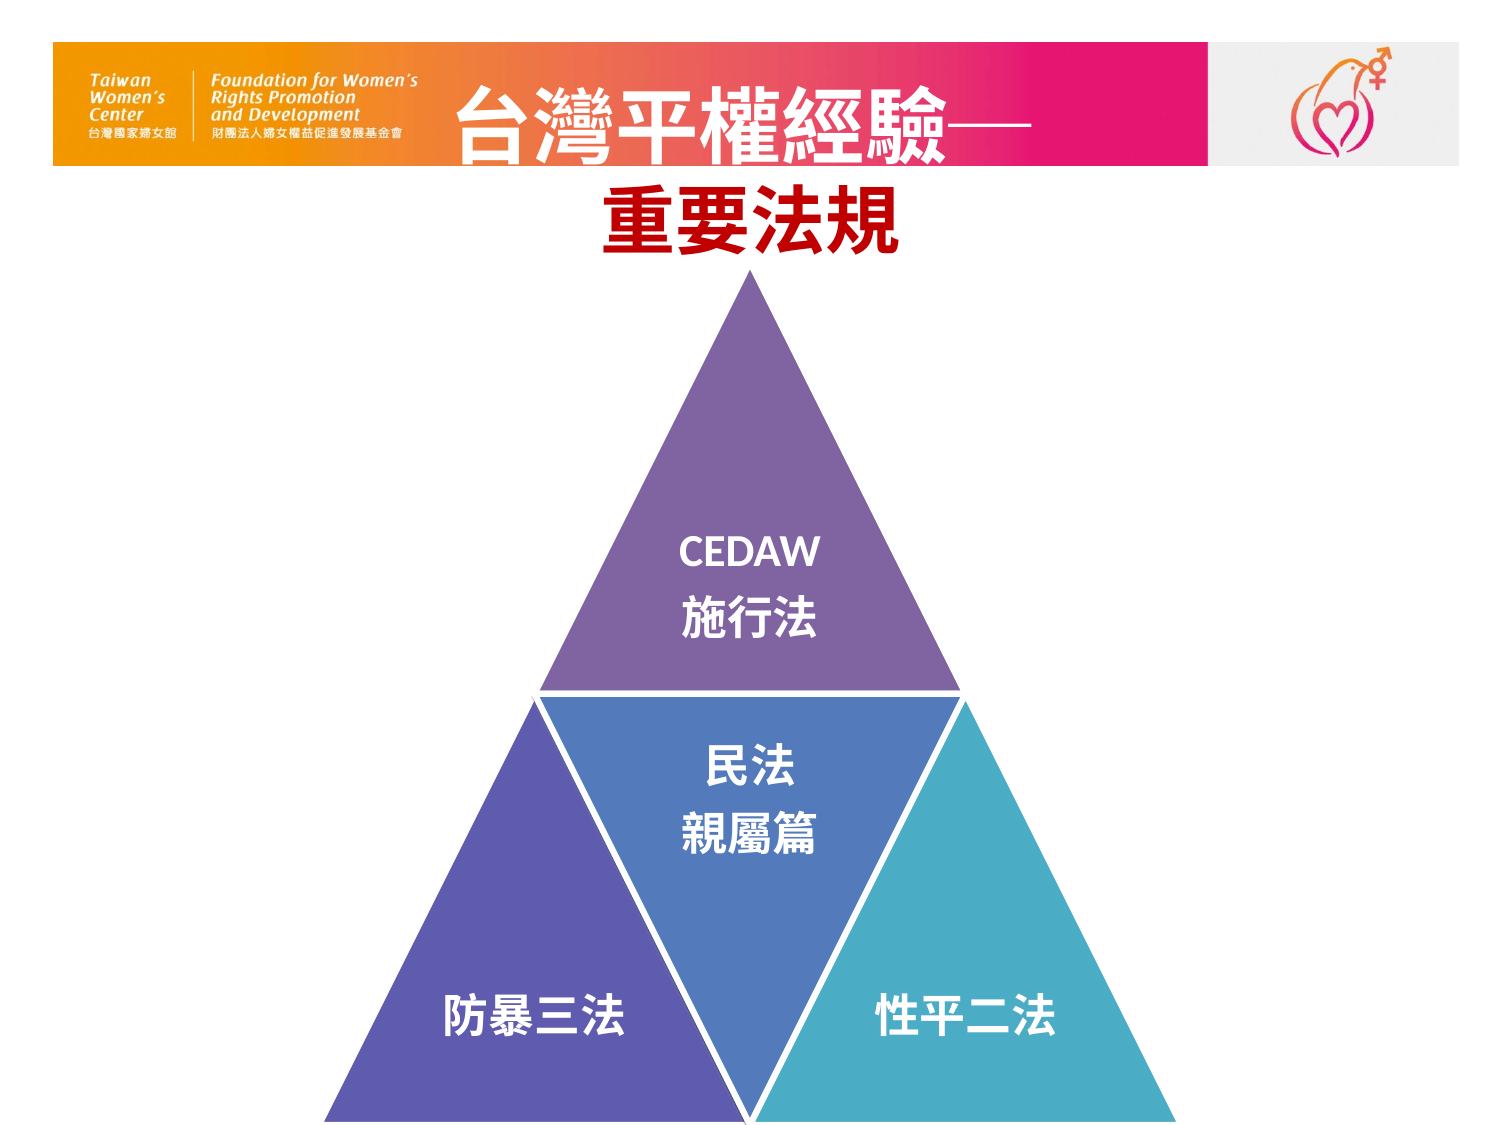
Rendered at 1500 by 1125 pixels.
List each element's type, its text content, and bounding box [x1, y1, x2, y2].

text_box 性平二法 [750, 693, 1182, 1125]
title 台灣平權經驗─ 重要法規 [75, 66, 1426, 244]
text_box 防暴三法 [318, 694, 749, 1125]
text_box CEDAW 施行法 [534, 262, 966, 693]
text_box 民法 親屬篇 [534, 693, 965, 1125]
